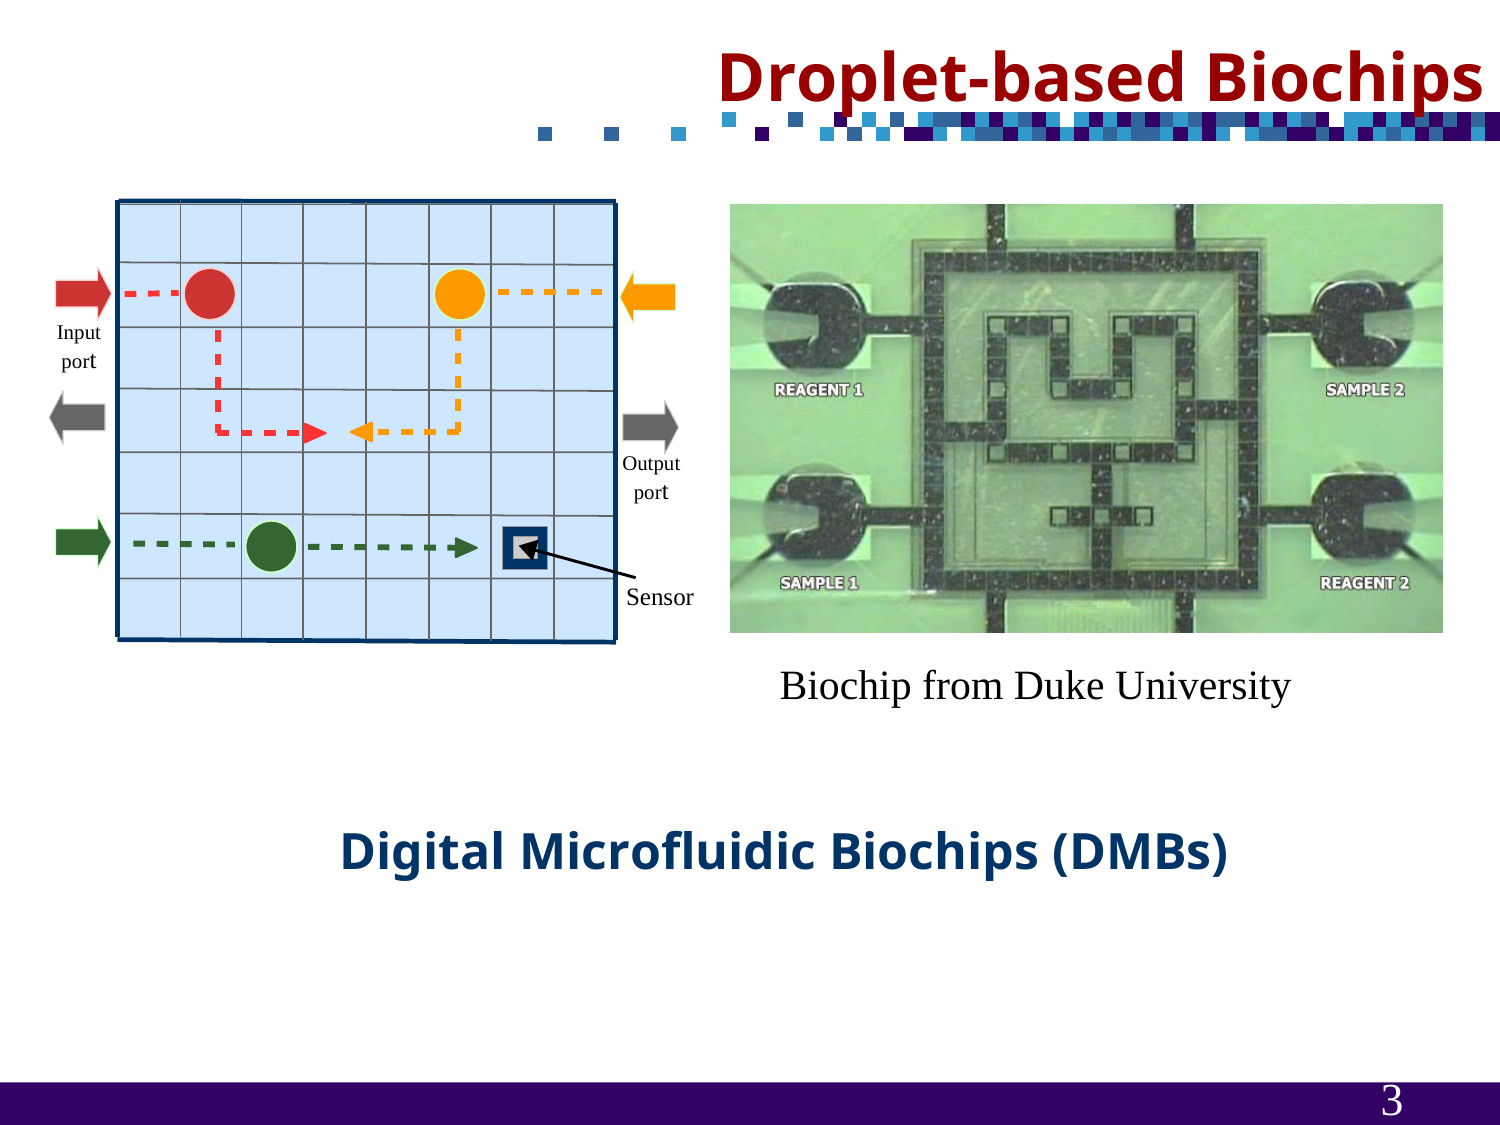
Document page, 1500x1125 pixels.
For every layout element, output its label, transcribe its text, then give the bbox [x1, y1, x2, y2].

text_box [367, 265, 428, 326]
text_box [555, 329, 613, 390]
text_box Output port [605, 441, 697, 512]
text_box [492, 204, 553, 263]
text_box [555, 558, 611, 577]
text_box [181, 515, 241, 577]
text_box [120, 264, 180, 326]
text_box [367, 454, 428, 514]
text_box [304, 204, 365, 262]
text_box [181, 264, 241, 326]
text_box [555, 266, 613, 326]
text_box [492, 580, 553, 639]
text_box [55, 266, 112, 311]
text_box [120, 329, 180, 387]
text_box [120, 390, 180, 451]
text_box [555, 517, 613, 569]
text_box Sensor [611, 573, 751, 620]
text_box [181, 454, 241, 513]
text_box [181, 329, 241, 388]
text_box [430, 454, 490, 514]
text_box [304, 454, 365, 513]
text_box [367, 329, 428, 389]
text_box [367, 204, 428, 263]
text_box Input port [39, 311, 119, 382]
text_box [492, 454, 553, 514]
text_box [619, 270, 676, 324]
text_box [622, 400, 679, 441]
text_box [430, 516, 490, 577]
text_box [242, 515, 302, 577]
text_box [242, 329, 302, 388]
text_box [304, 580, 365, 638]
text_box [555, 580, 613, 639]
text_box [120, 580, 180, 637]
text_box [492, 392, 553, 451]
title Droplet-based Biochips [0, 24, 1500, 125]
text_box [242, 264, 302, 326]
text_box [304, 329, 365, 388]
text_box [120, 515, 180, 577]
text_box [304, 391, 365, 451]
text_box [304, 265, 365, 326]
text_box [430, 329, 490, 389]
text_box [242, 390, 302, 451]
text_box [555, 204, 613, 263]
text_box [555, 454, 613, 515]
text_box [55, 515, 112, 569]
text_box [492, 329, 553, 389]
text_box [367, 516, 428, 577]
text_box [242, 204, 302, 262]
text_box [555, 392, 613, 451]
picture [730, 204, 1443, 633]
text_box [242, 580, 302, 638]
text_box [430, 580, 490, 639]
text_box [242, 454, 302, 513]
text_box [367, 580, 428, 638]
text_box [181, 204, 241, 262]
text_box [430, 391, 490, 451]
text_box [367, 391, 428, 451]
text_box [430, 265, 490, 326]
text_box [304, 516, 365, 577]
text_box [492, 517, 553, 577]
text_box [120, 454, 180, 512]
text_box Digital Microfluidic Biochips (DMBs) [324, 812, 1306, 888]
text_box [49, 390, 106, 445]
text_box Biochip from Duke University [764, 650, 1415, 716]
text_box [181, 390, 241, 451]
text_box [492, 266, 553, 326]
text_box [120, 204, 180, 261]
text_box [181, 580, 241, 637]
text_box [430, 204, 490, 263]
